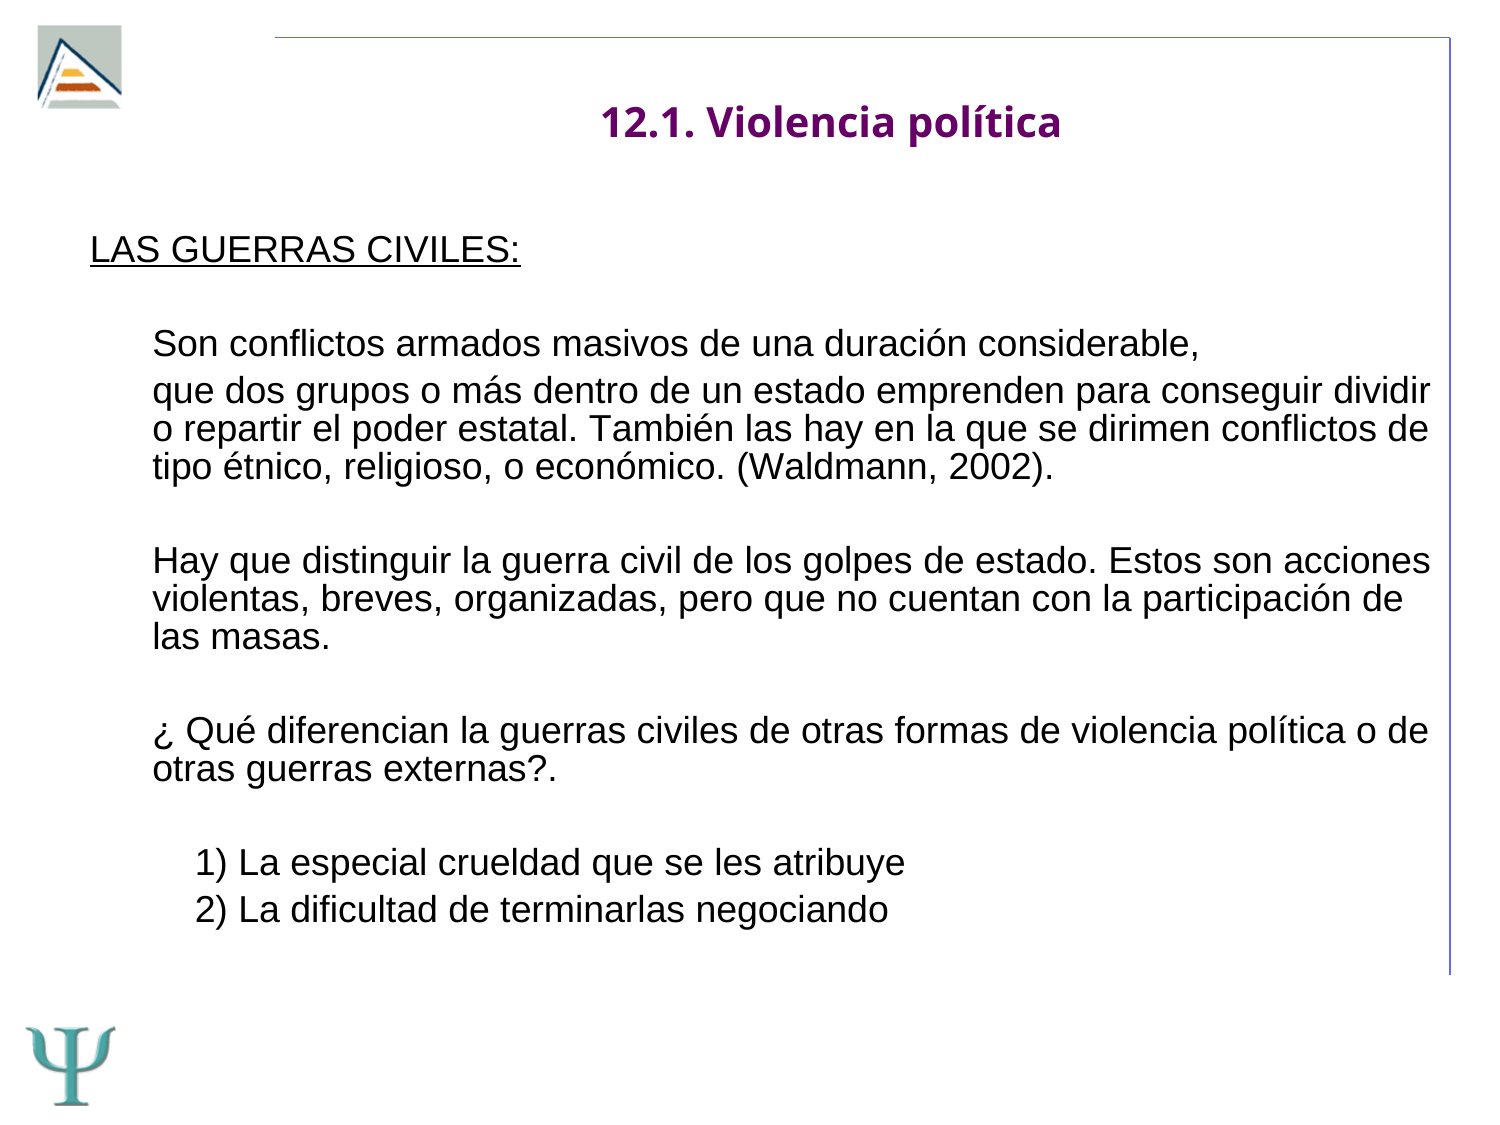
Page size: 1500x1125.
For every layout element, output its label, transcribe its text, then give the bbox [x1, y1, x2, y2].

list LAS GUERRAS CIVILES: Son conflictos armados masivos de una duración considerable, que dos grupos o más dentro de un estado emprenden para conseguir dividir o repartir el poder estatal. También las hay en la que se dirimen conflictos de tipo étnico, religioso, o económico. (Waldmann, 2002). Hay que distinguir la guerra civil de los golpes de estado. Estos son acciones violentas, breves, organizadas, pero que no cuentan con la participación de las masas. ¿ Qué diferencian la guerras civiles de otras formas de violencia política o de otras guerras externas?. 1) La especial crueldad que se les atribuye 2) La dificultad de terminarlas negociando [75, 224, 1447, 1125]
picture [24, 1024, 75, 1106]
title 12.1. Violencia política [262, 74, 1401, 168]
picture [37, 24, 122, 109]
